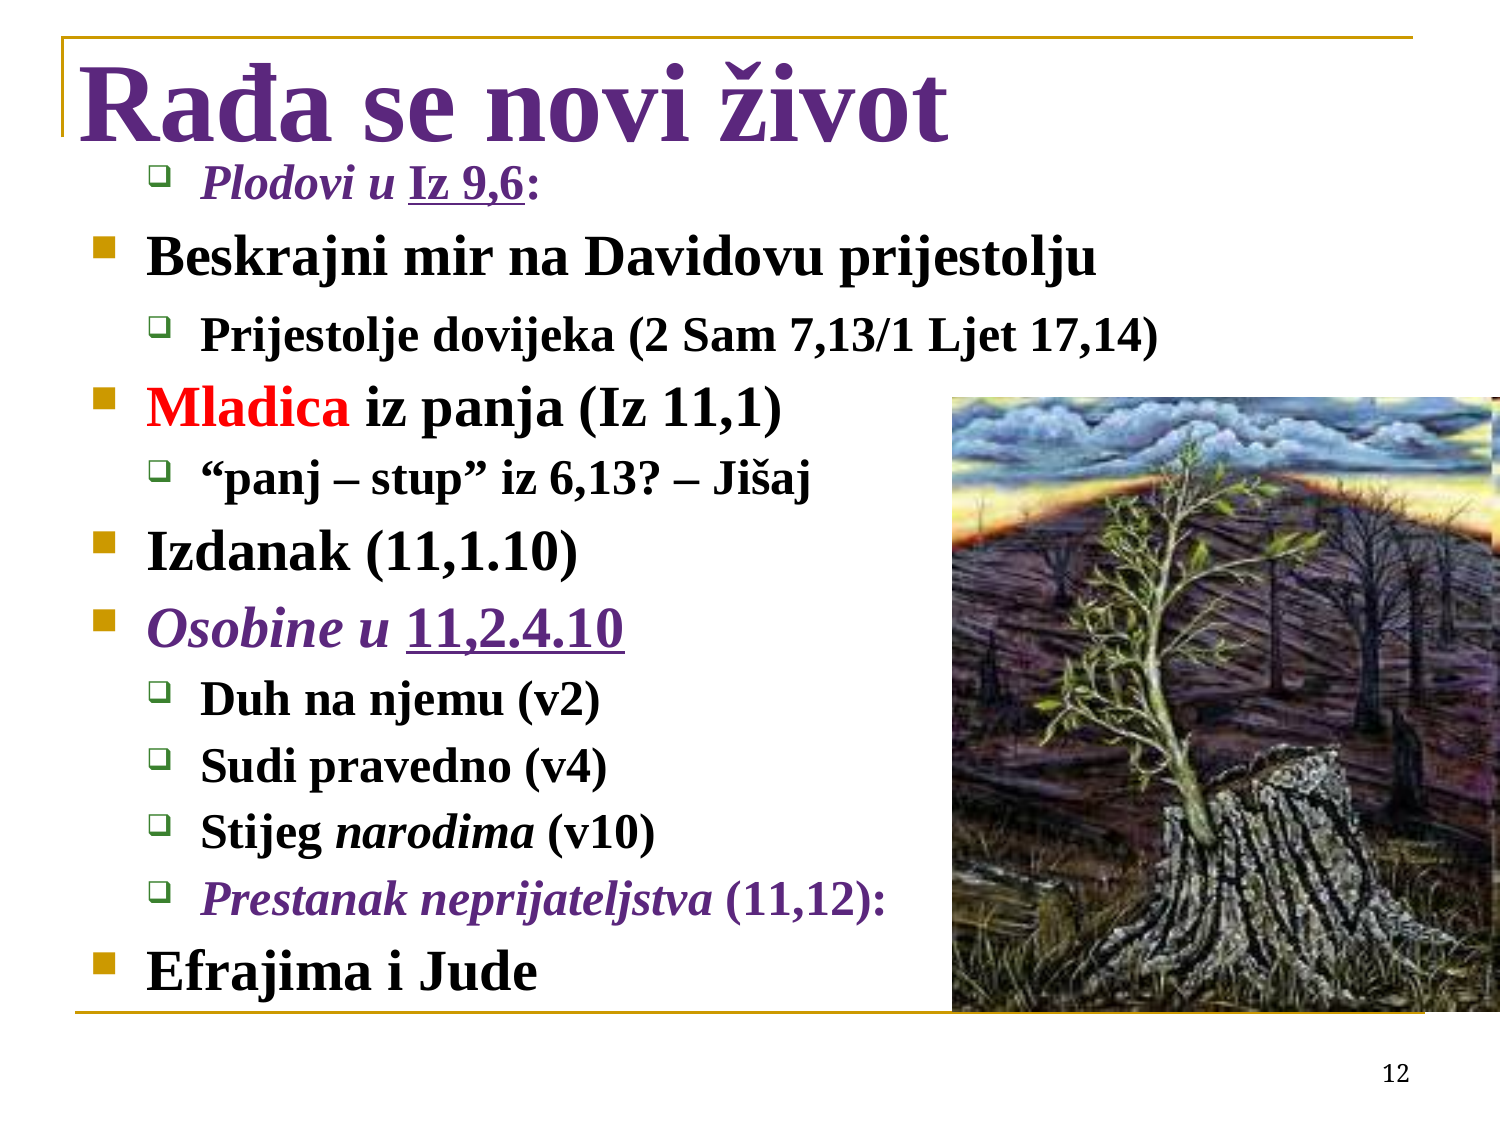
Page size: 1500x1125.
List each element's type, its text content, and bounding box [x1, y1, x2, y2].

title Rađa se novi život [63, 21, 1414, 209]
text_box <number> [1074, 1024, 1426, 1100]
list Plodovi u Iz 9,6: Beskrajni mir na Davidovu prijestolju Prijestolje dovijeka (2 Sam 7,13/1 Ljet 17,14) Mladica iz panja (Iz 11,1) “panj – stup” iz 6,13? – Jišaj Izdanak (11,1.10) Osobine u 11,2.4.10 Duh na njemu (v2) Sudi pravedno (v4) Stijeg narodima (v10) Prestanak neprijateljstva (11,12): Efrajima i Jude [75, 148, 1418, 1012]
picture [952, 397, 1500, 1012]
